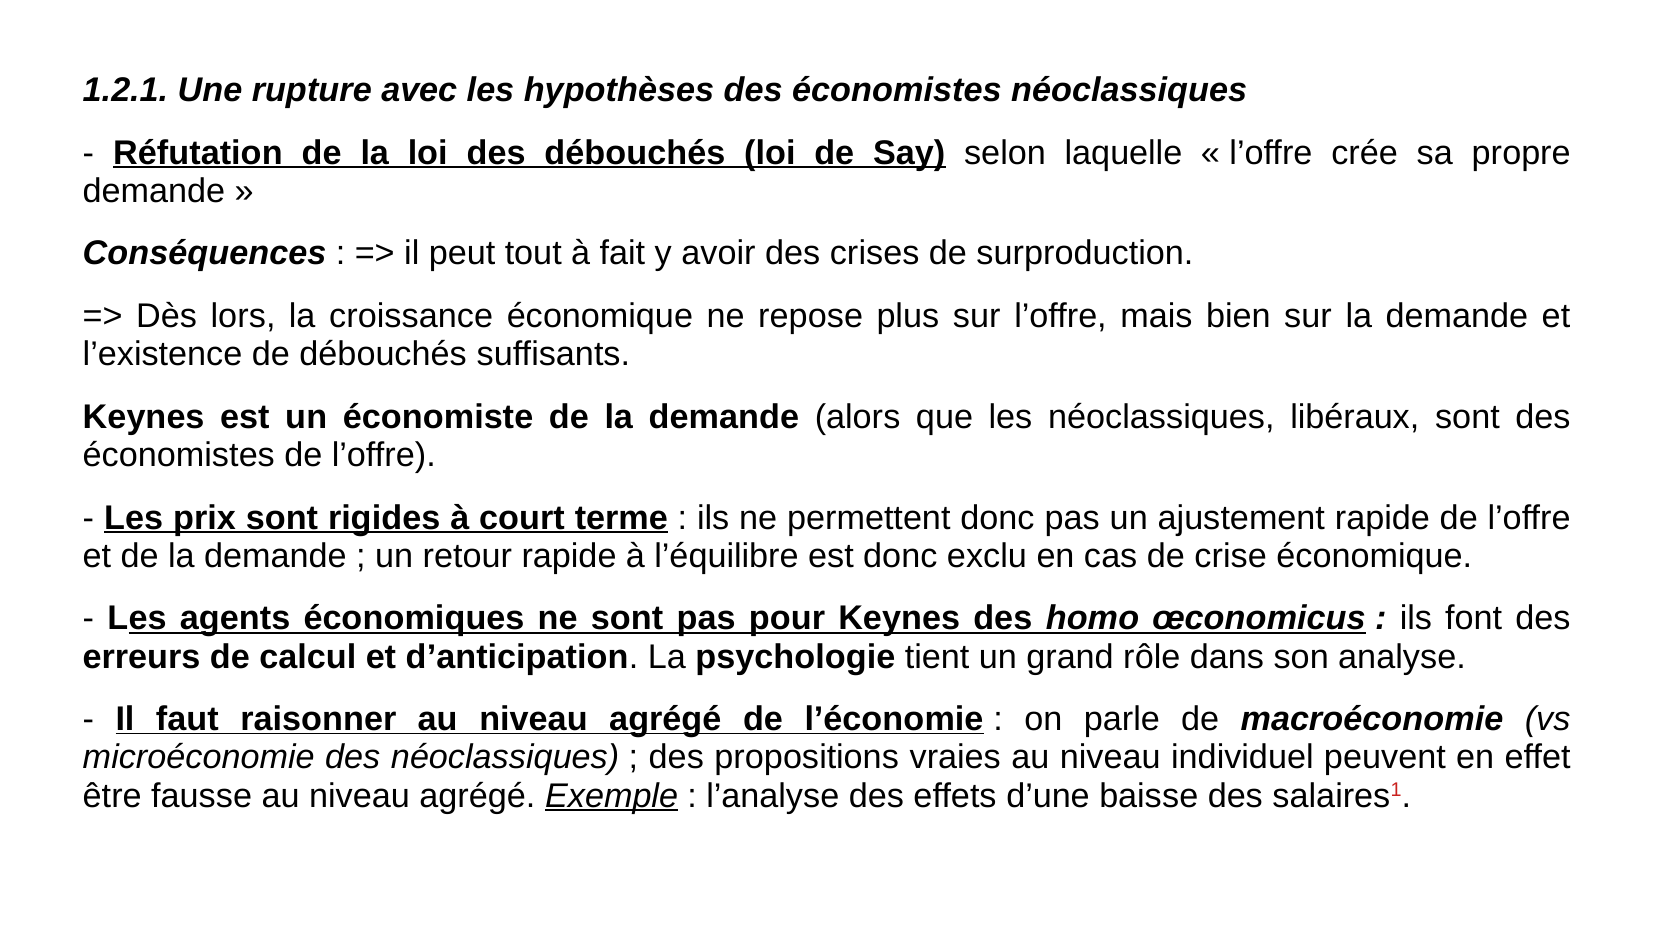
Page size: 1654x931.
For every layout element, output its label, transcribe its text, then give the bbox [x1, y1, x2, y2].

list 1.2.1. Une rupture avec les hypothèses des économistes néoclassiques - Réfutation de la loi des débouchés (loi de Say) selon laquelle « l’offre crée sa propre demande » Conséquences : => il peut tout à fait y avoir des crises de surproduction. => Dès lors, la croissance économique ne repose plus sur l’offre, mais bien sur la demande et l’existence de débouchés suffisants. Keynes est un économiste de la demande (alors que les néoclassiques, libéraux, sont des économistes de l’offre). - Les prix sont rigides à court terme : ils ne permettent donc pas un ajustement rapide de l’offre et de la demande ; un retour rapide à l’équilibre est donc exclu en cas de crise économique. - Les agents économiques ne sont pas pour Keynes des homo œconomicus : ils font des erreurs de calcul et d’anticipation. La psychologie tient un grand rôle dans son analyse. - Il faut raisonner au niveau agrégé de l’économie : on parle de macroéconomie (vs microéconomie des néoclassiques) ; des propositions vraies au niveau individuel peuvent en effet être fausse au niveau agrégé. Exemple : l’analyse des effets d’une baisse des salaires1. [82, 70, 1571, 851]
